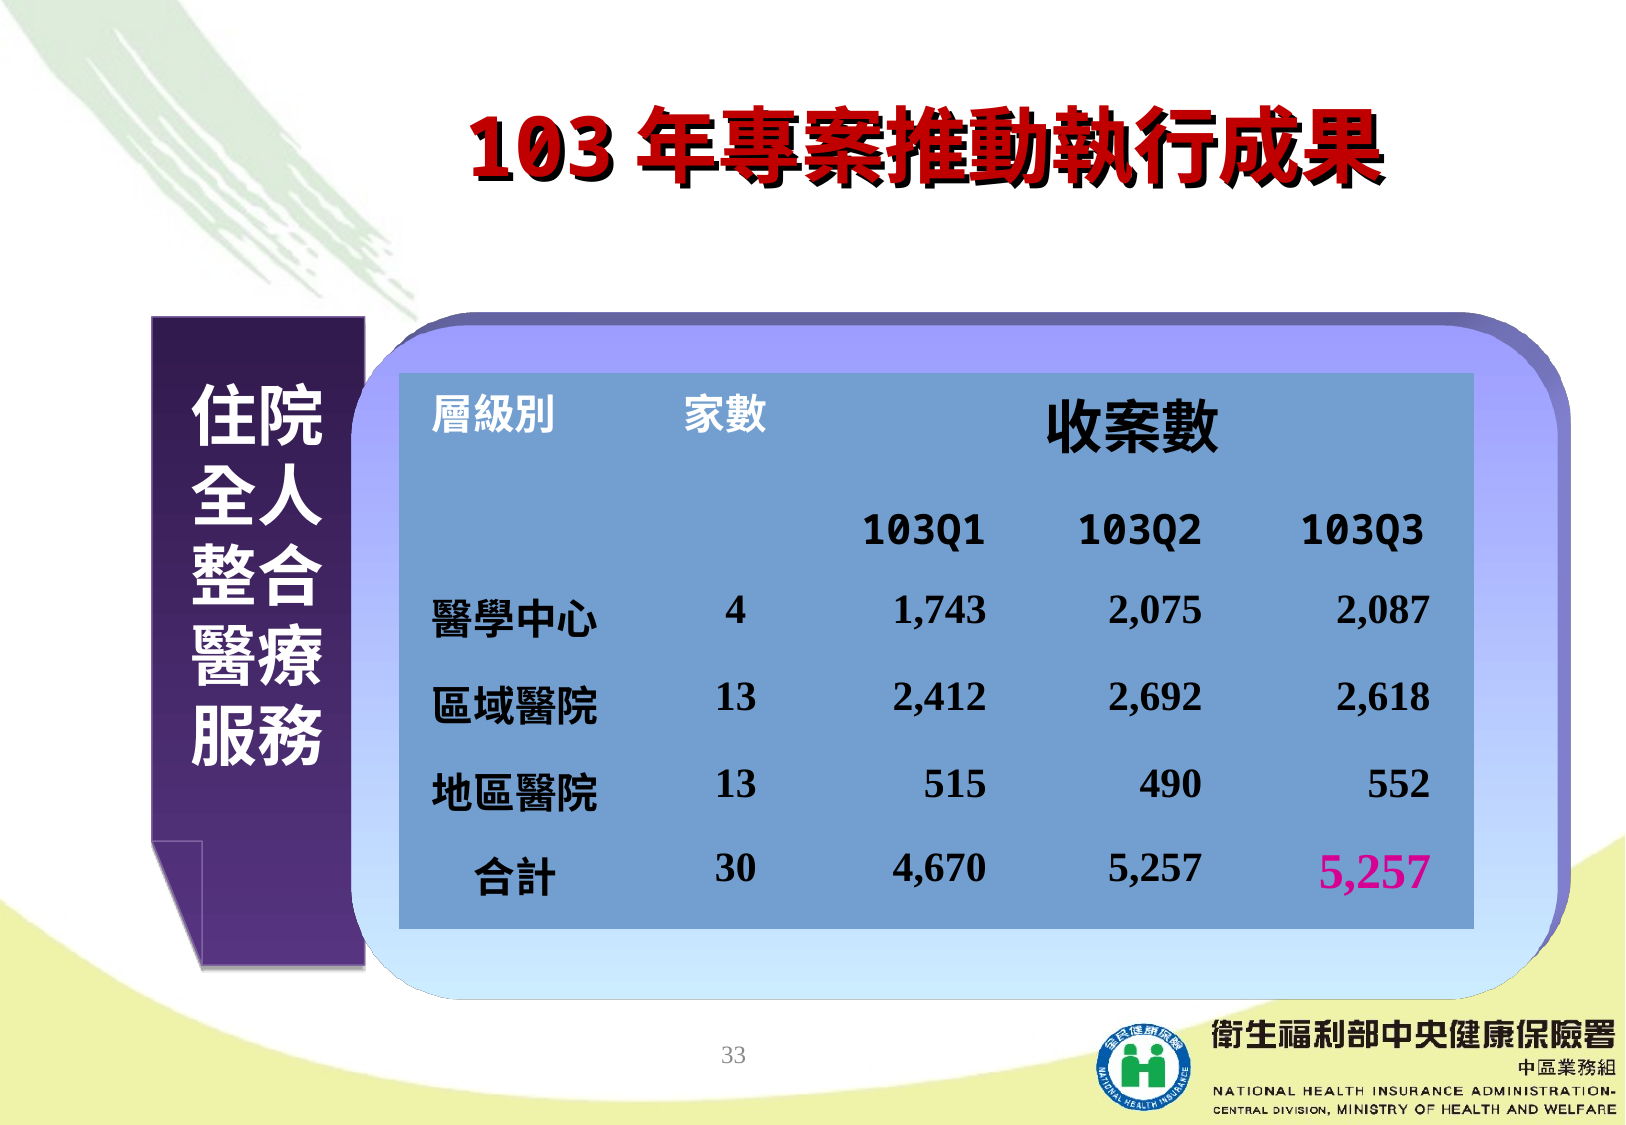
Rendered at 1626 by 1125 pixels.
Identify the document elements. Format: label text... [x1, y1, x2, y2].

table_cell 4 [652, 579, 820, 666]
table_cell 2,692 [1028, 666, 1251, 752]
table_cell 490 [1028, 752, 1251, 837]
text_box 住院全人整合醫療服務 [151, 316, 365, 966]
table_header 層級別 [399, 373, 652, 579]
table_cell 2,075 [1028, 579, 1251, 666]
table_cell 2,412 [820, 666, 1028, 752]
table_cell 13 [652, 666, 820, 752]
text_box [706, 1023, 1086, 1084]
table_cell 合計 [399, 837, 652, 929]
table_cell 2,618 [1251, 666, 1474, 752]
table_cell 5,257 [1028, 837, 1251, 929]
table_cell 515 [820, 752, 1028, 837]
table_header 收案數 [820, 373, 1474, 492]
table_header 家數 [652, 373, 820, 579]
table_cell 5,257 [1251, 837, 1474, 929]
table_cell 103Q1 [820, 492, 1028, 579]
table_cell 1,743 [820, 579, 1028, 666]
table_cell 103Q2 [1028, 492, 1251, 579]
table_cell 醫學中心 [399, 579, 652, 666]
table_cell 30 [652, 837, 820, 929]
table_cell 2,087 [1251, 579, 1474, 666]
text_box [352, 326, 1557, 998]
table_cell 13 [652, 752, 820, 837]
table_cell 4,670 [820, 837, 1028, 929]
title 103年專案推動執行成果 [304, 78, 1544, 209]
table_cell 地區醫院 [399, 752, 652, 837]
table_cell 552 [1251, 752, 1474, 837]
table_cell 區域醫院 [399, 666, 652, 752]
table_cell 103Q3 [1251, 492, 1474, 579]
